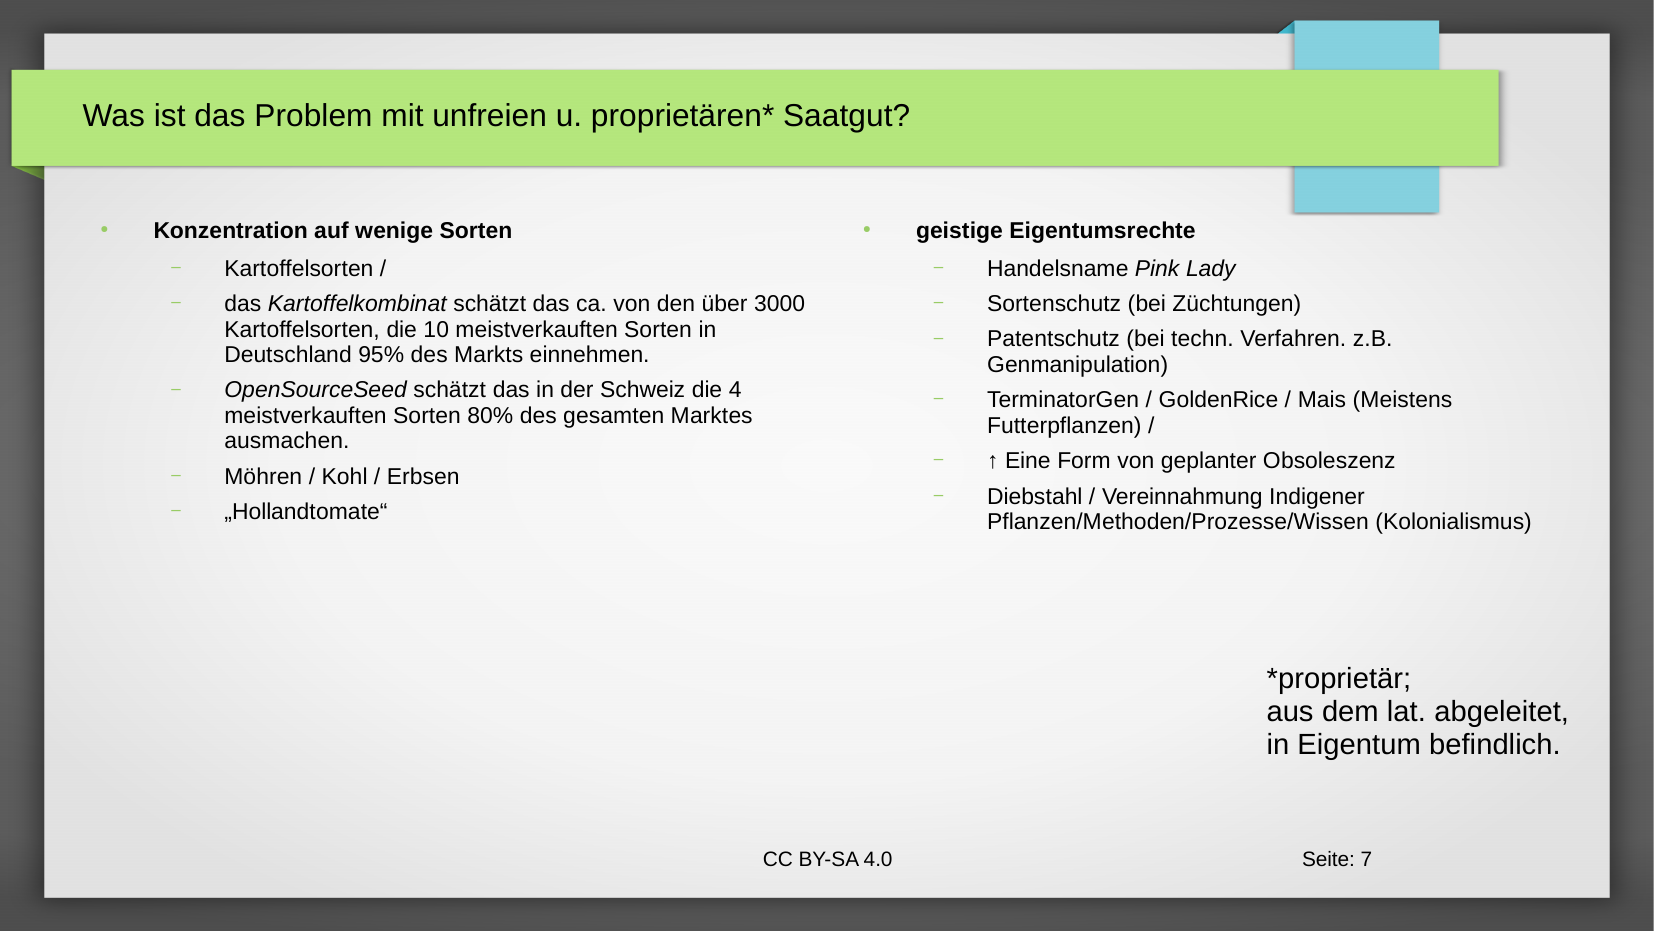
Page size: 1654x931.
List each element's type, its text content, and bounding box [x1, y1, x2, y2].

picture [0, 0, 1654, 931]
title Was ist das Problem mit unfreien u. proprietären* Saatgut? [82, 97, 1264, 133]
list geistige Eigentumsrechte Handelsname Pink Lady Sortenschutz (bei Züchtungen) Patentschutz (bei techn. Verfahren. z.B. Genmanipulation) TerminatorGen / GoldenRice / Mais (Meistens Futterpflanzen) / ↑ Eine Form von geplanter Obsoleszenz Diebstahl / Vereinnahmung Indigener Pflanzen/Methoden/Prozesse/Wissen (Kolonialismus) [845, 217, 1572, 567]
list Konzentration auf wenige Sorten Kartoffelsorten / das Kartoffelkombinat schätzt das ca. von den über 3000 Kartoffelsorten, die 10 meistverkauften Sorten in Deutschland 95% des Markts einnehmen. OpenSourceSeed schätzt das in der Schweiz die 4 meistverkauften Sorten 80% des gesamten Marktes ausmachen. Möhren / Kohl / Erbsen „Hollandtomate“ [82, 217, 809, 532]
text_box *proprietär; aus dem lat. abgeleitet, in Eigentum befindlich. [1251, 590, 1595, 768]
